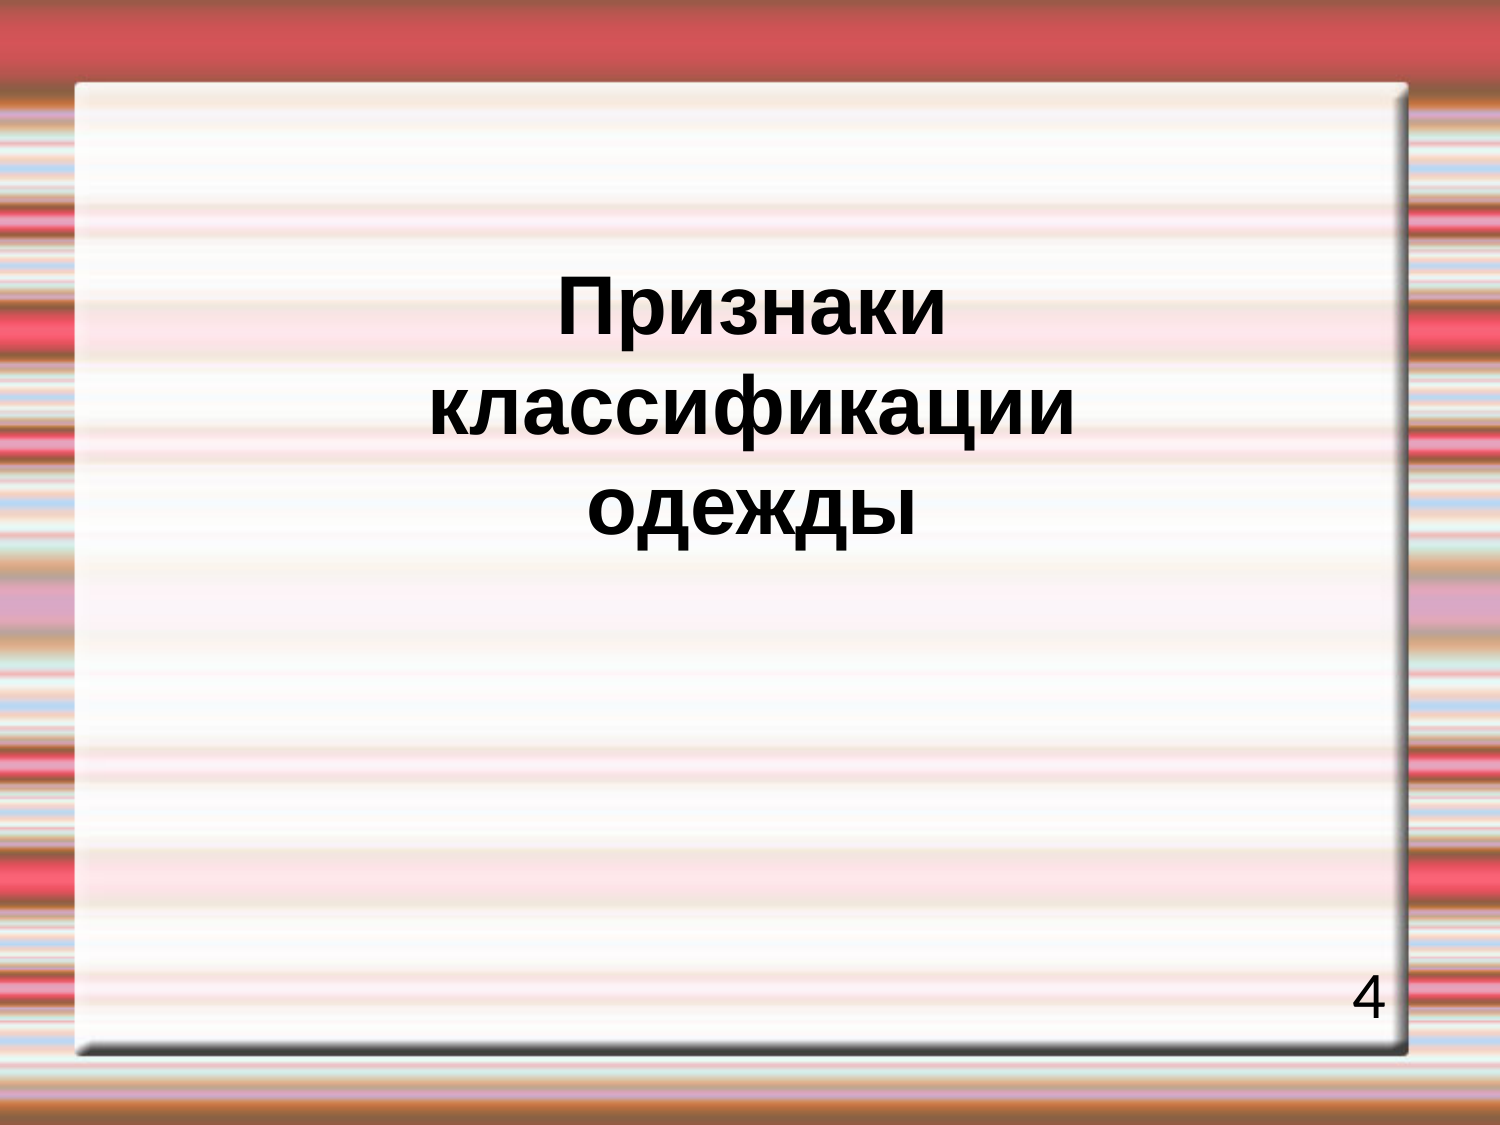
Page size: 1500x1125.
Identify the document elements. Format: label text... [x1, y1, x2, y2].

text_box 4 [1324, 960, 1416, 1043]
title Признаки классификации одежды [236, 236, 1270, 591]
